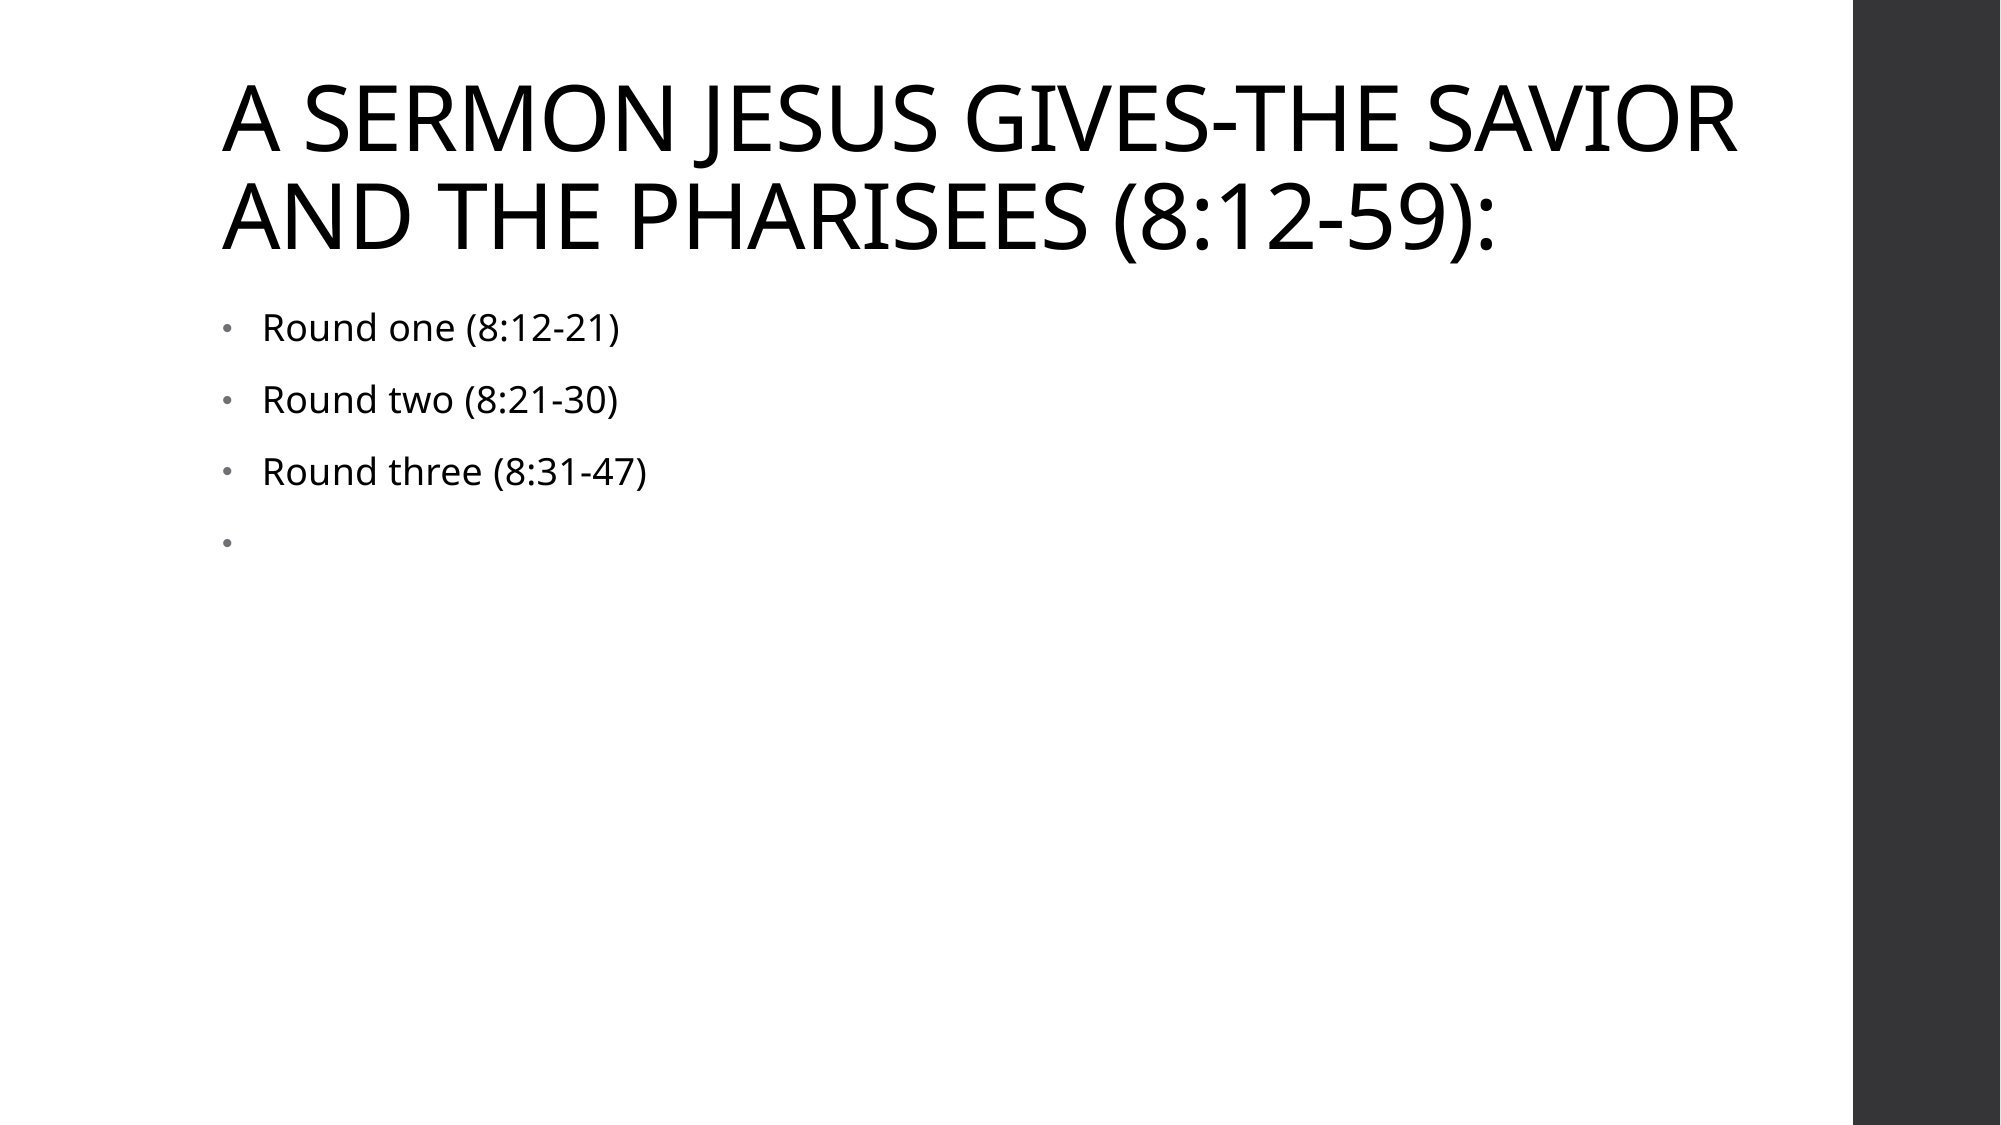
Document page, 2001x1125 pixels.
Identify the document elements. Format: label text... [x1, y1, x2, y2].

title A SERMON JESUS GIVES-THE SAVIOR AND THE PHARISEES (8:12-59): [206, 60, 1797, 278]
list Round one (8:12-21) Round two (8:21-30) Round three (8:31-47) [206, 299, 1617, 1014]
